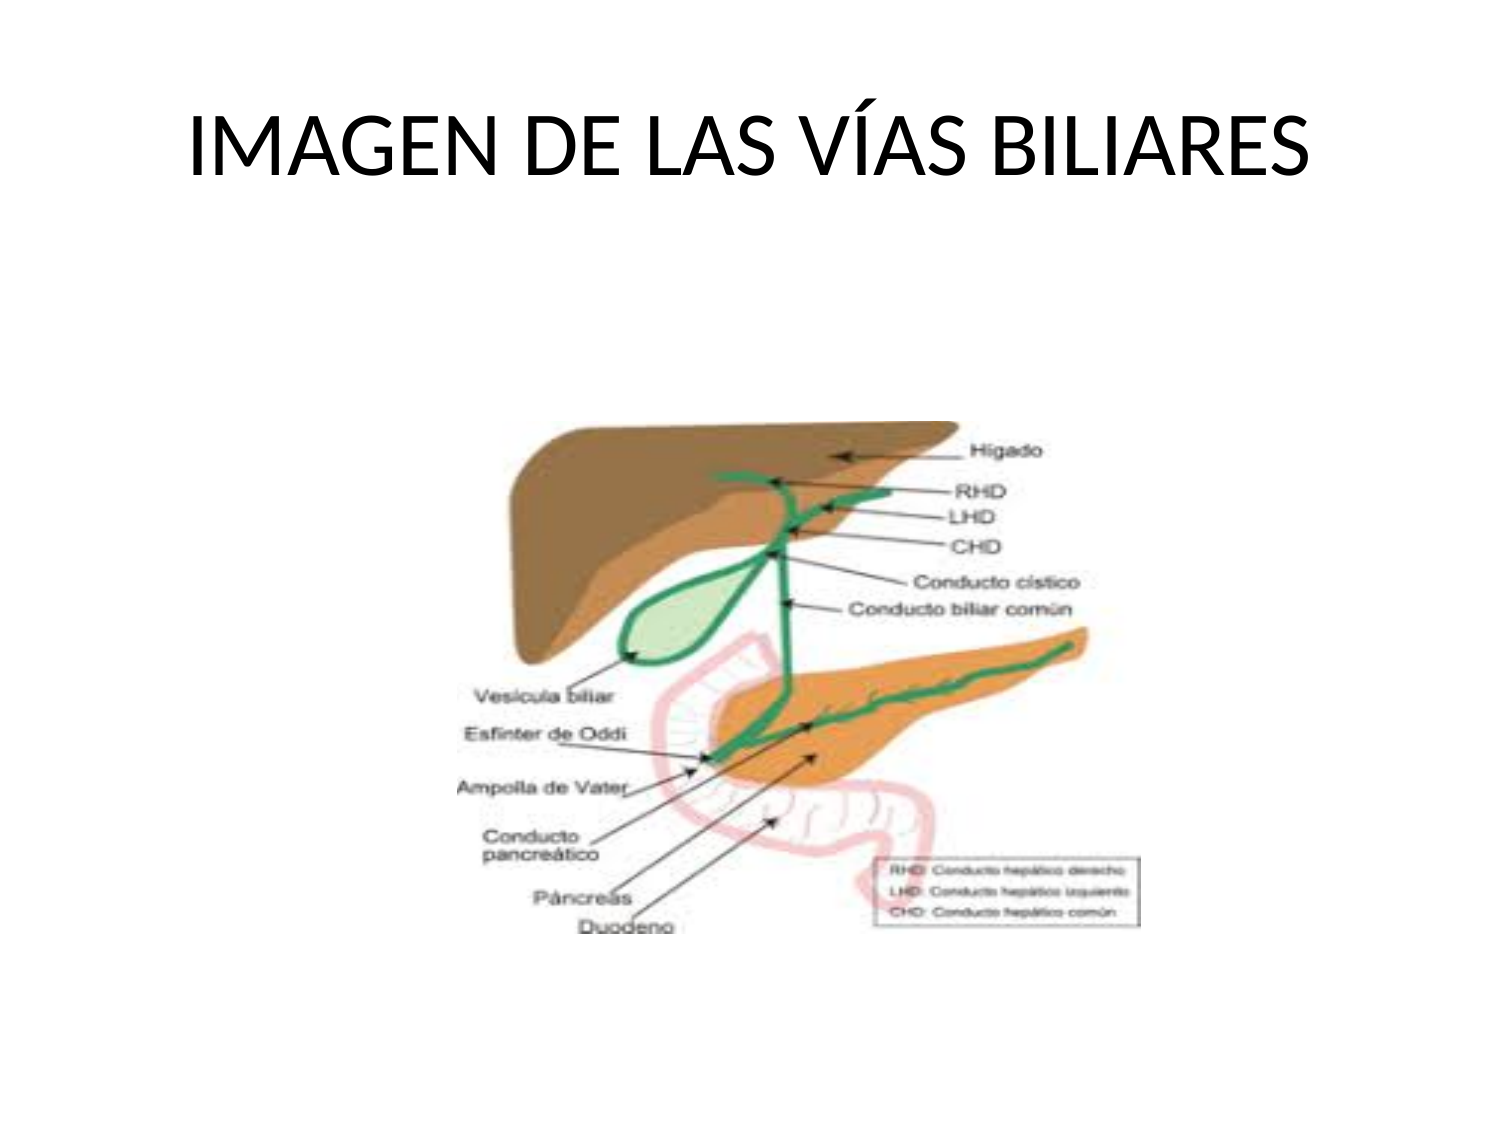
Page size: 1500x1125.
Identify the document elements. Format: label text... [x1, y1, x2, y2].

picture [457, 421, 1141, 934]
title IMAGEN DE LAS VÍAS BILIARES [75, 45, 1425, 233]
